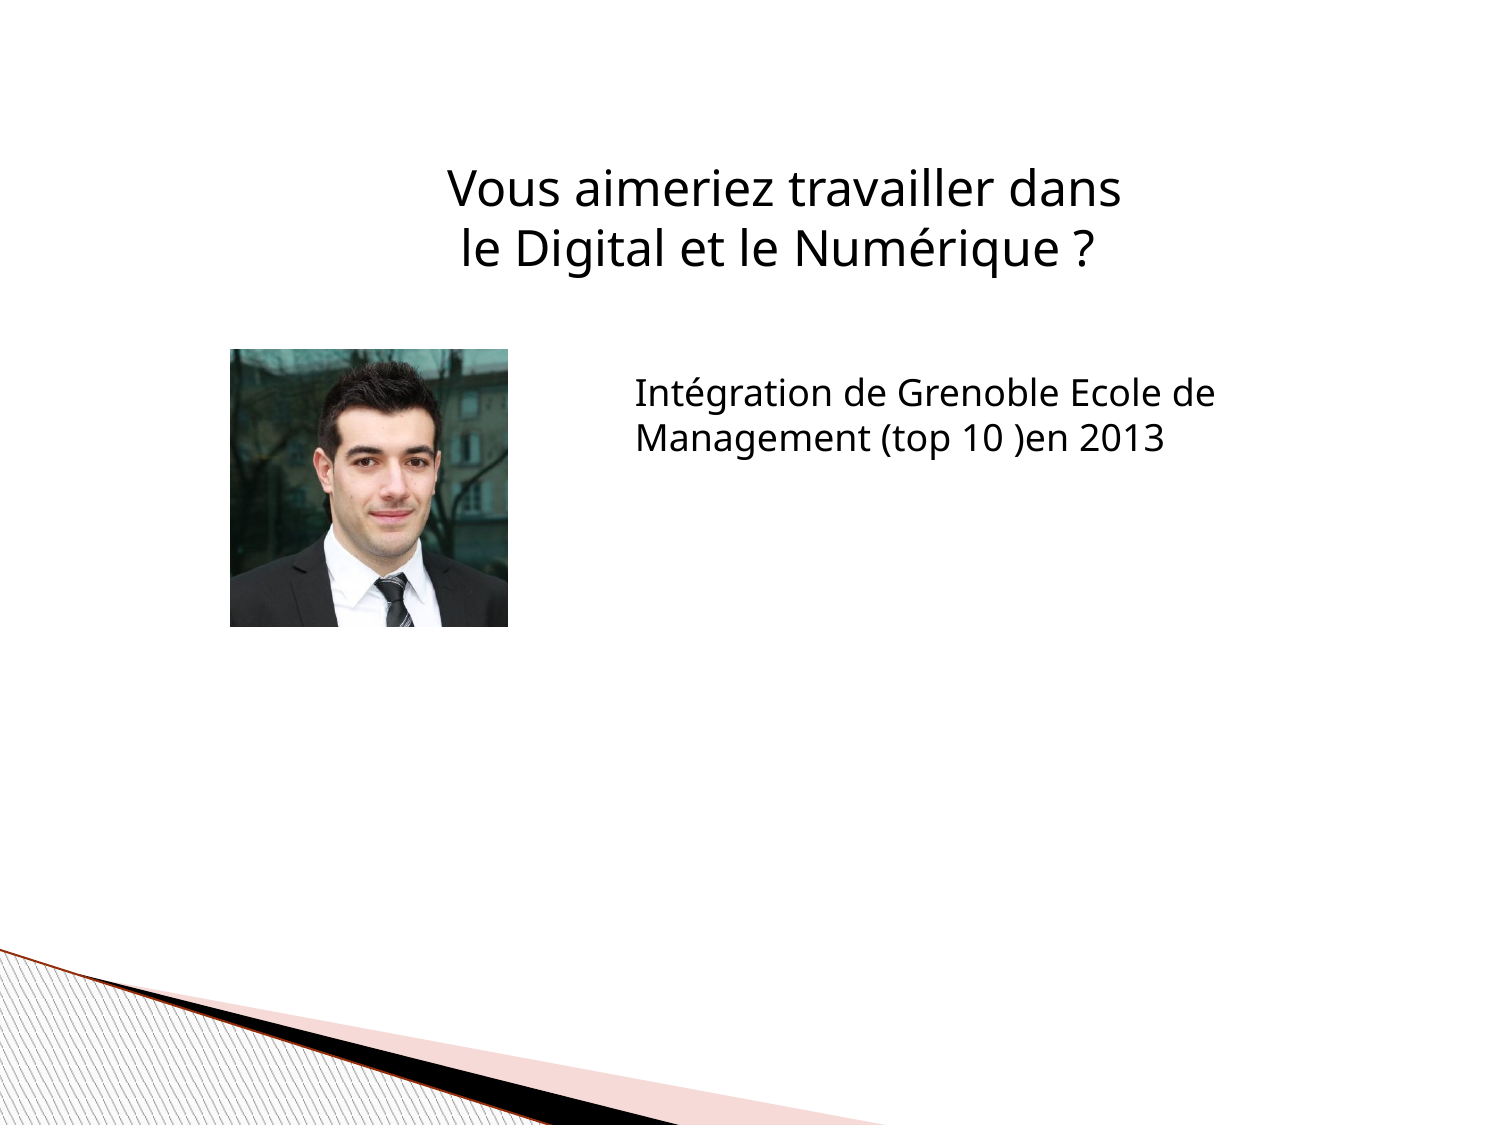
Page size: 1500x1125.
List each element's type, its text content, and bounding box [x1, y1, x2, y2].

text_box Vous aimeriez travailler dans le Digital et le Numérique ? [206, 148, 1376, 284]
picture [0, 952, 543, 1125]
text_box Intégration de Grenoble Ecole de Management (top 10 )en 2013 [620, 361, 1459, 512]
picture [230, 349, 508, 627]
